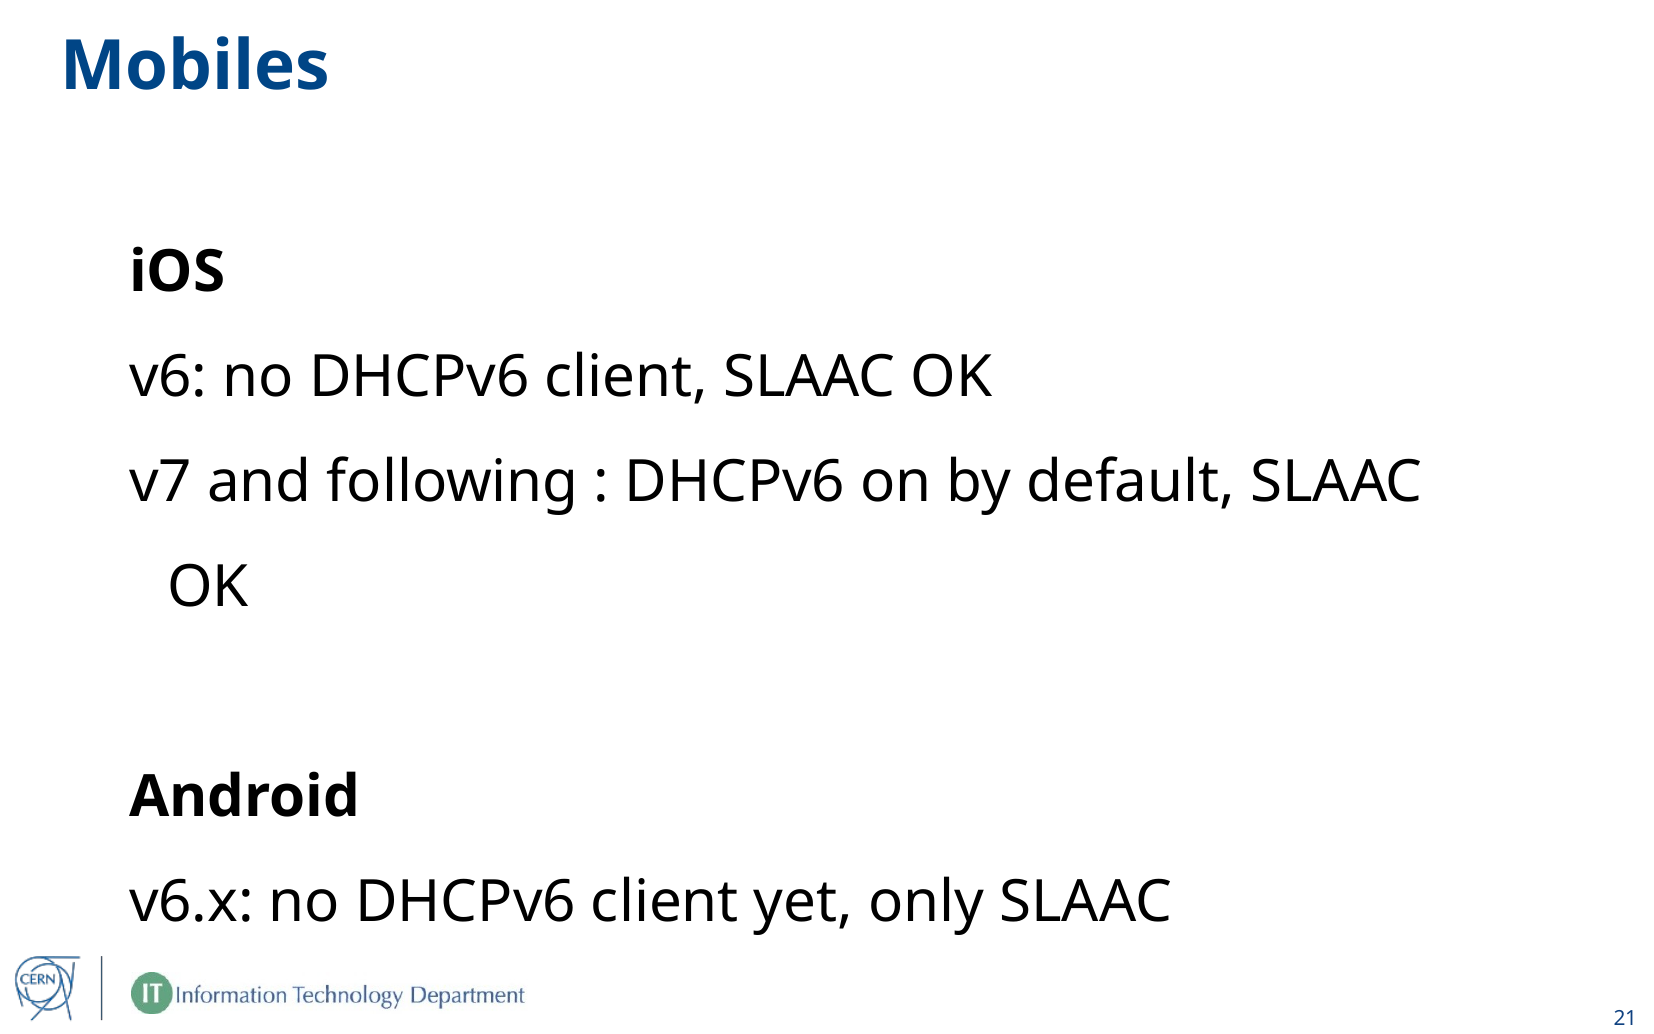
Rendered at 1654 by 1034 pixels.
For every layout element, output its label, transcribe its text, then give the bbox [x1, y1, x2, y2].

picture [131, 972, 774, 1014]
text_box iOS v6: no DHCPv6 client, SLAAC OK v7 and following : DHCPv6 on by default, SLAAC OK Android v6.x: no DHCPv6 client yet, only SLAAC [113, 191, 1516, 910]
picture [16, 985, 64, 1032]
title Mobiles [60, 0, 1528, 138]
picture [17, 985, 59, 1001]
